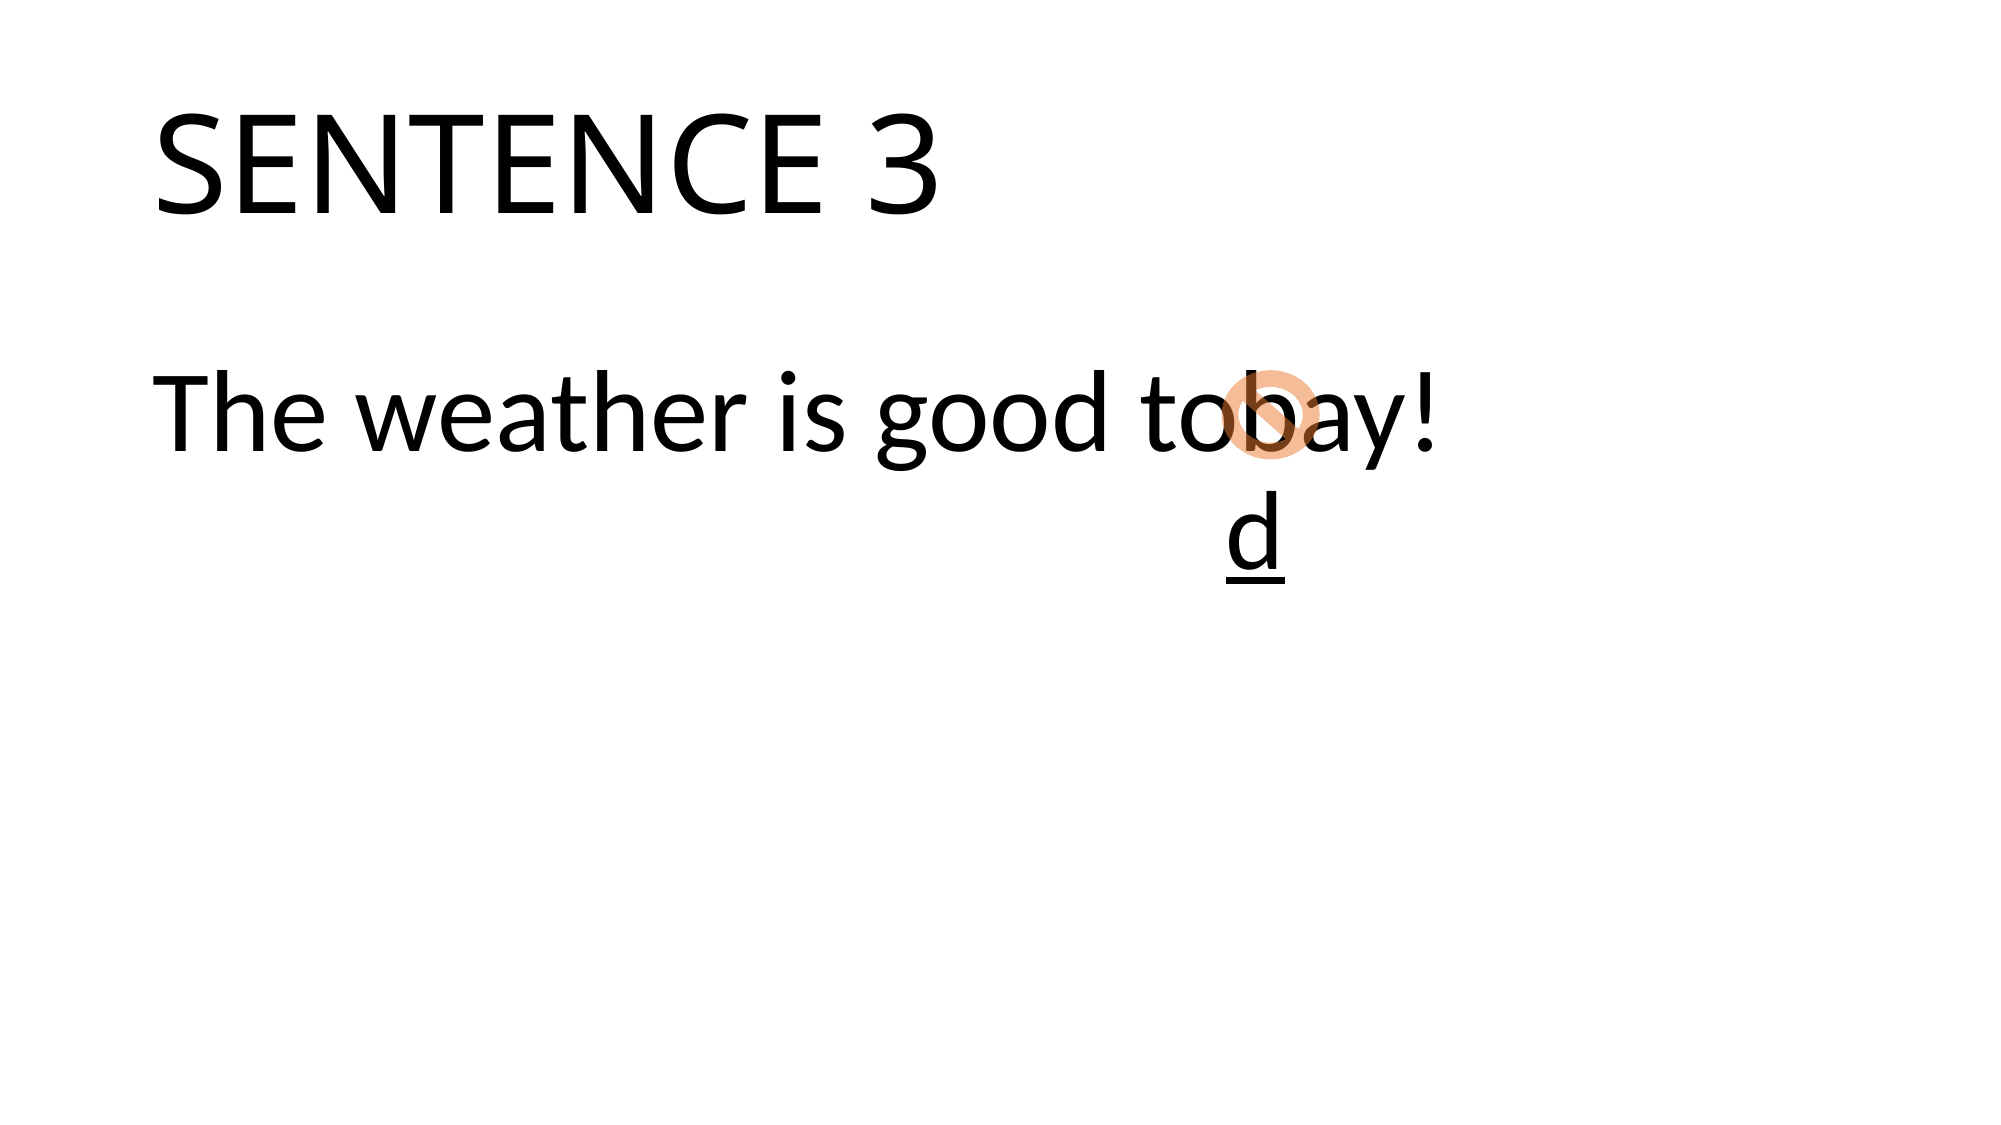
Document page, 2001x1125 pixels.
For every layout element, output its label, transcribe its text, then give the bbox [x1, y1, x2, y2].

list The weather is good tobay! [137, 343, 1942, 611]
text_box d [1210, 449, 1331, 602]
title SENTENCE 3 [137, 59, 1863, 278]
text_box [1221, 370, 1320, 449]
